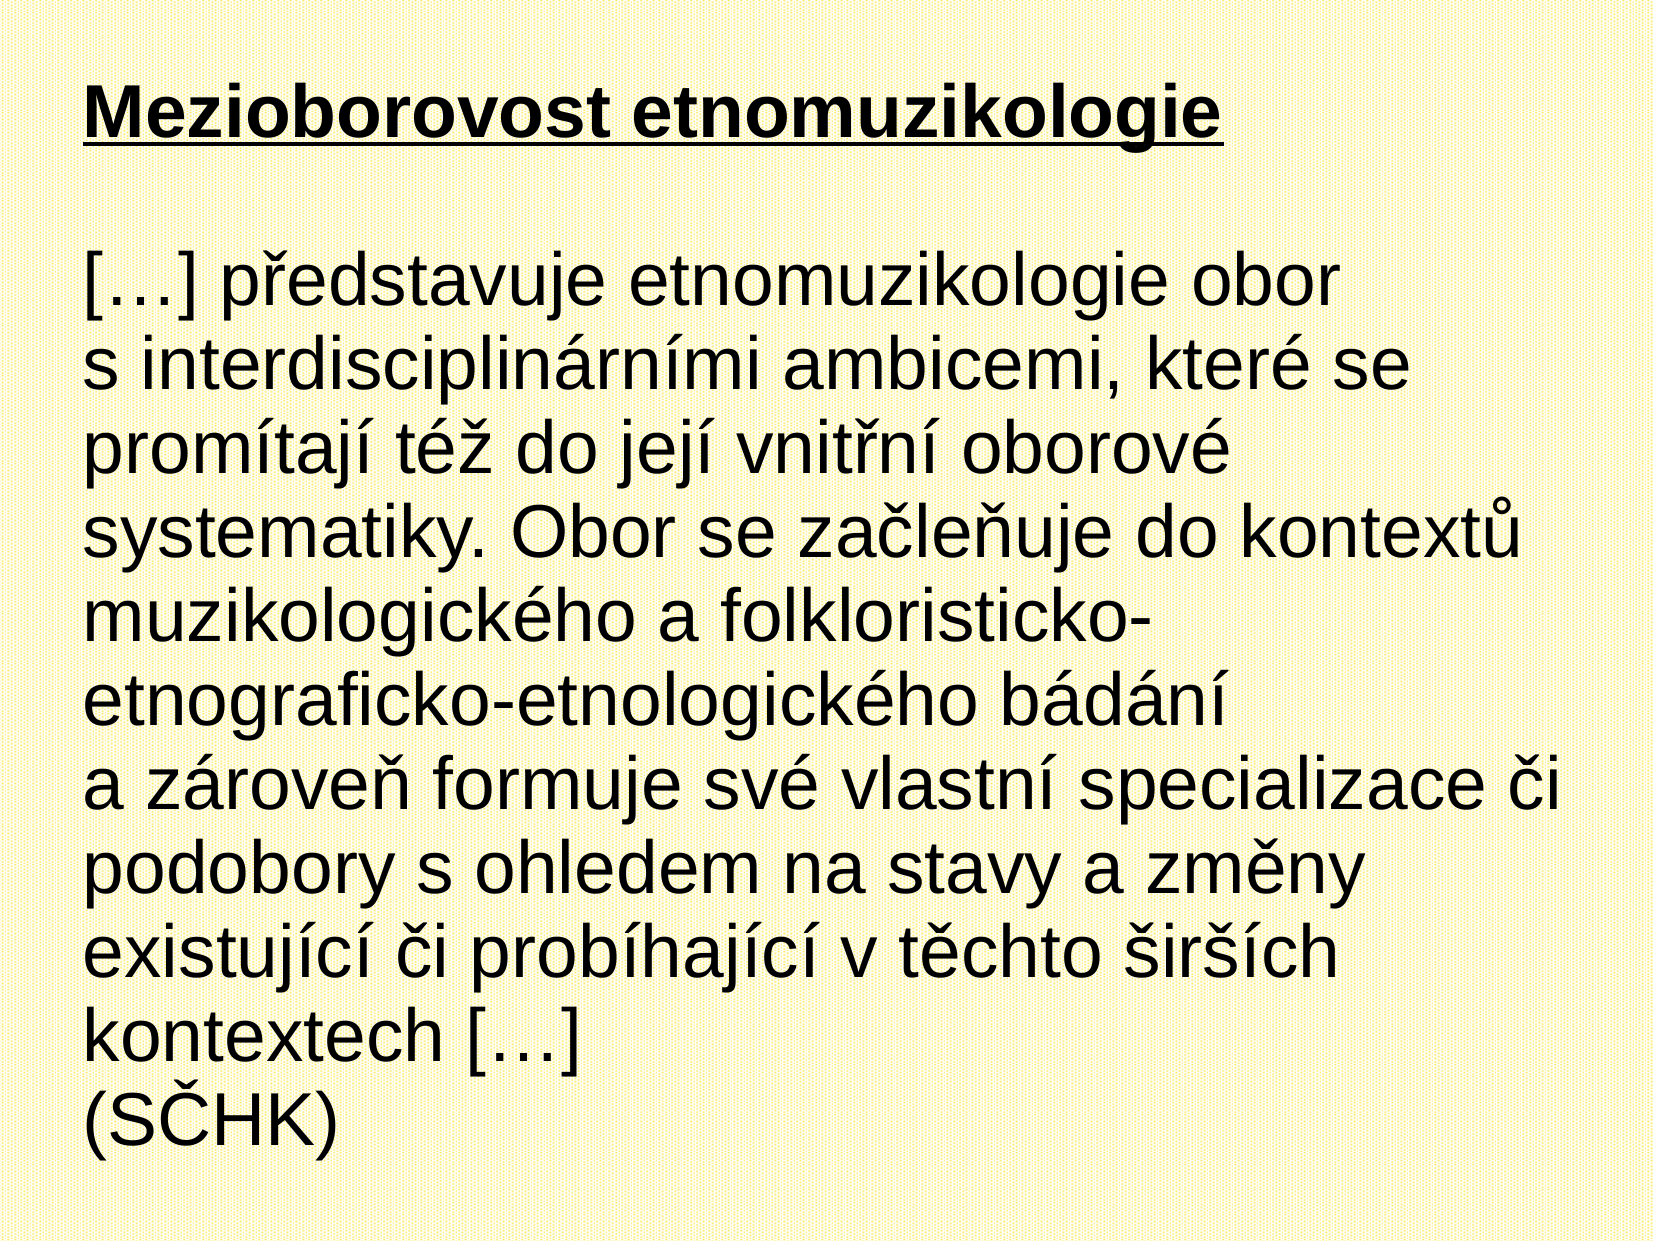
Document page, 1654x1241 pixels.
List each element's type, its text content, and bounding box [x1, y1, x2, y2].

title Mezioborovost etnomuzikologie […] představuje etnomuzikologie obor s interdisciplinárními ambicemi, které se promítají též do její vnitřní oborové systematiky. Obor se začleňuje do kontextů muzikologického a folkloristicko-etnograficko-etnologického bádání a zároveň formuje své vlastní specializace či podobory s ohledem na stavy a změny existující či probíhající v těchto širších kontextech […] (SČHK) [82, 0, 1571, 1241]
picture [0, 0, 82, 1241]
picture [1571, 0, 1654, 1241]
